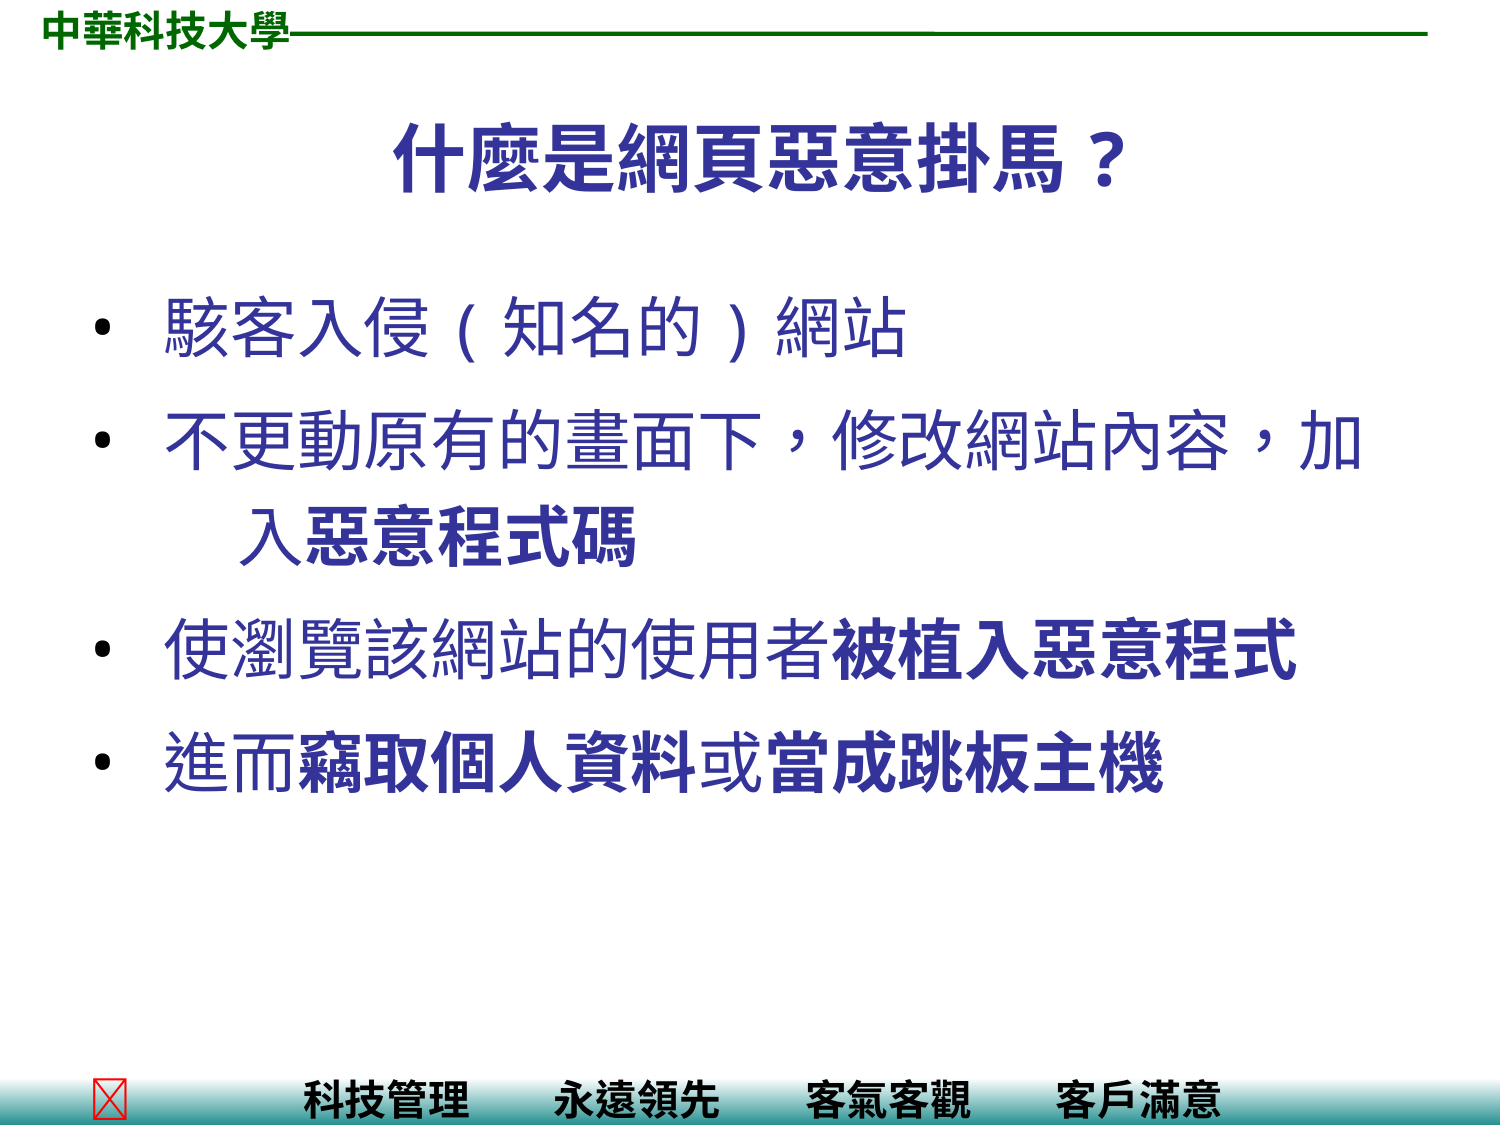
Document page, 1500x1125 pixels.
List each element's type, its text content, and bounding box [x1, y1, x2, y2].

title 什麼是網頁惡意掛馬? [137, 62, 1383, 250]
list 駭客入侵(知名的)網站 不更動原有的畫面下，修改網站內容，加入惡意程式碼 使瀏覽該網站的使用者被植入惡意程式 進而竊取個人資料或當成跳板主機 [75, 262, 1426, 1005]
